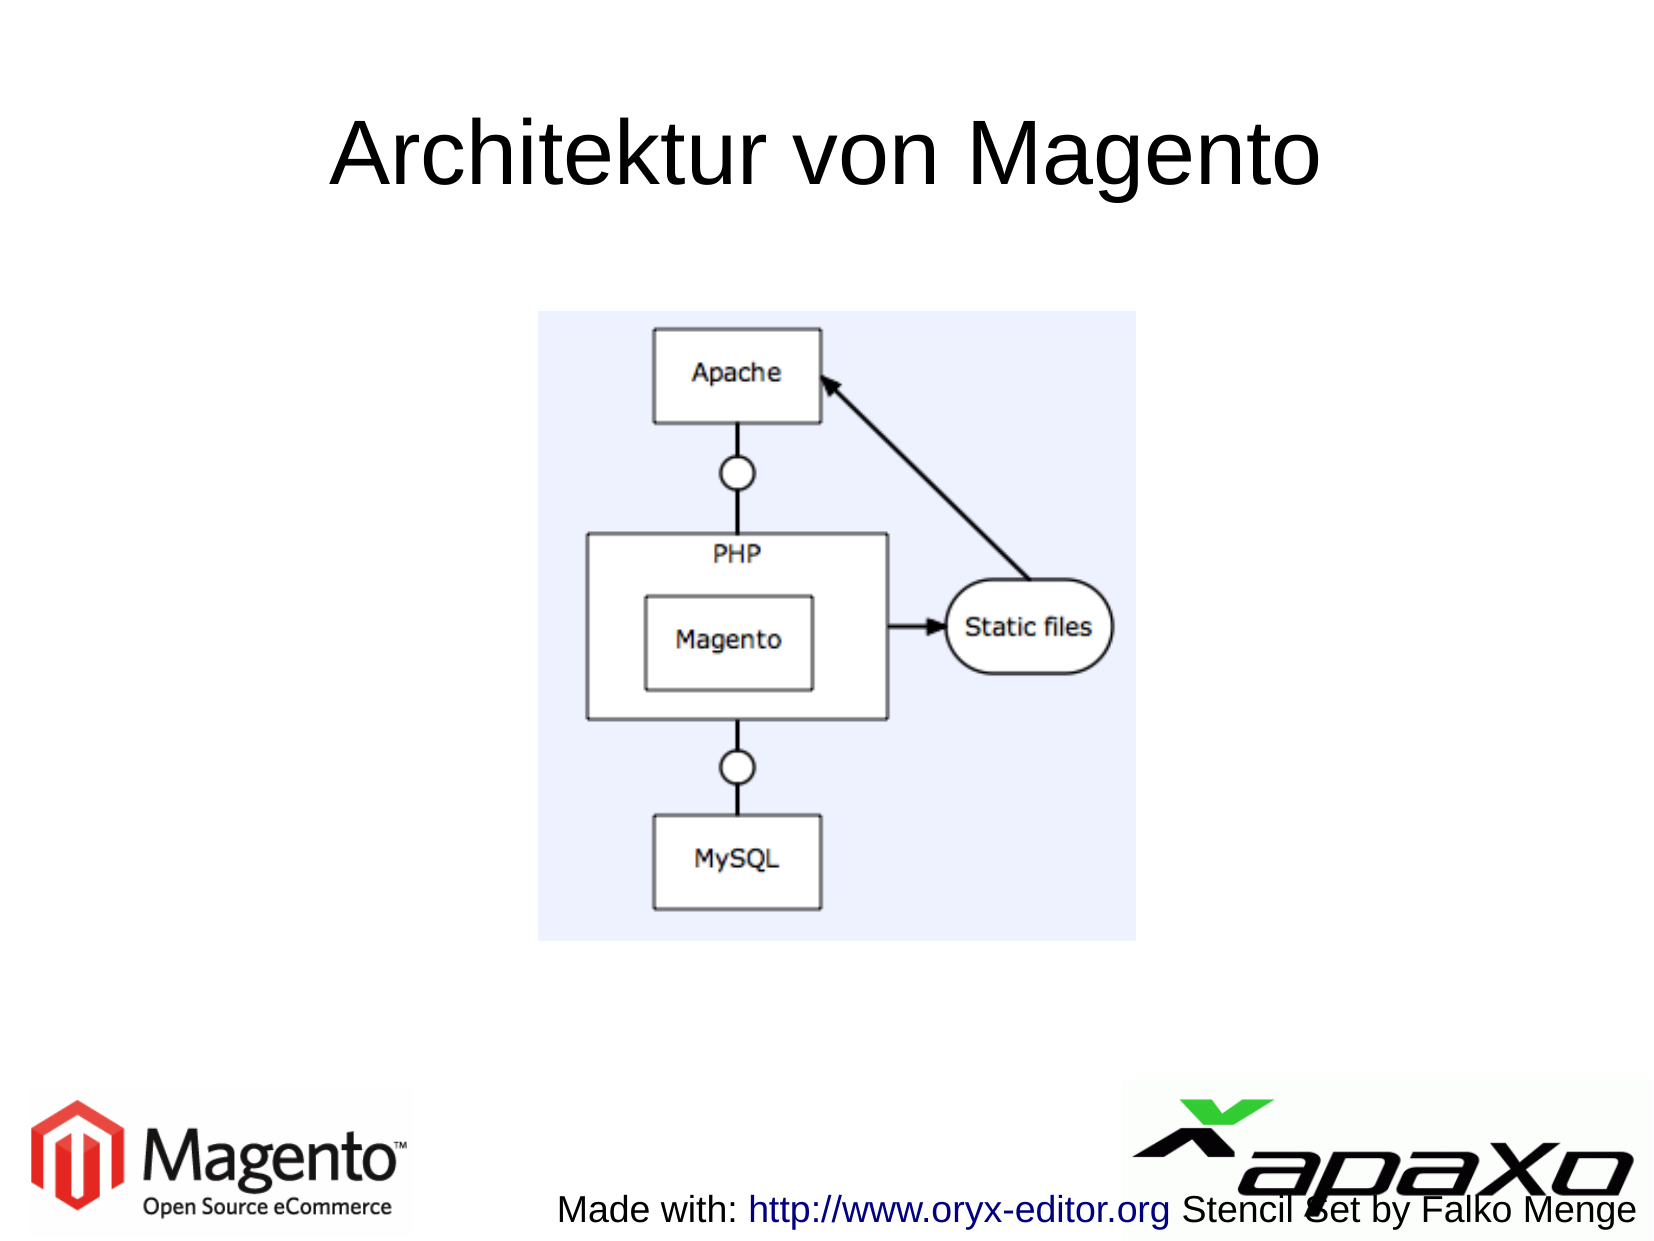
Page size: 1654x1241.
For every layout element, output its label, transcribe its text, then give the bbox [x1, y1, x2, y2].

text_box Made with: http://www.oryx-editor.org Stencil Set by Falko Menge [542, 1181, 1654, 1238]
picture [29, 1086, 414, 1237]
picture [538, 311, 1136, 941]
picture [1122, 1080, 1654, 1181]
title Architektur von Magento [82, 49, 1571, 257]
